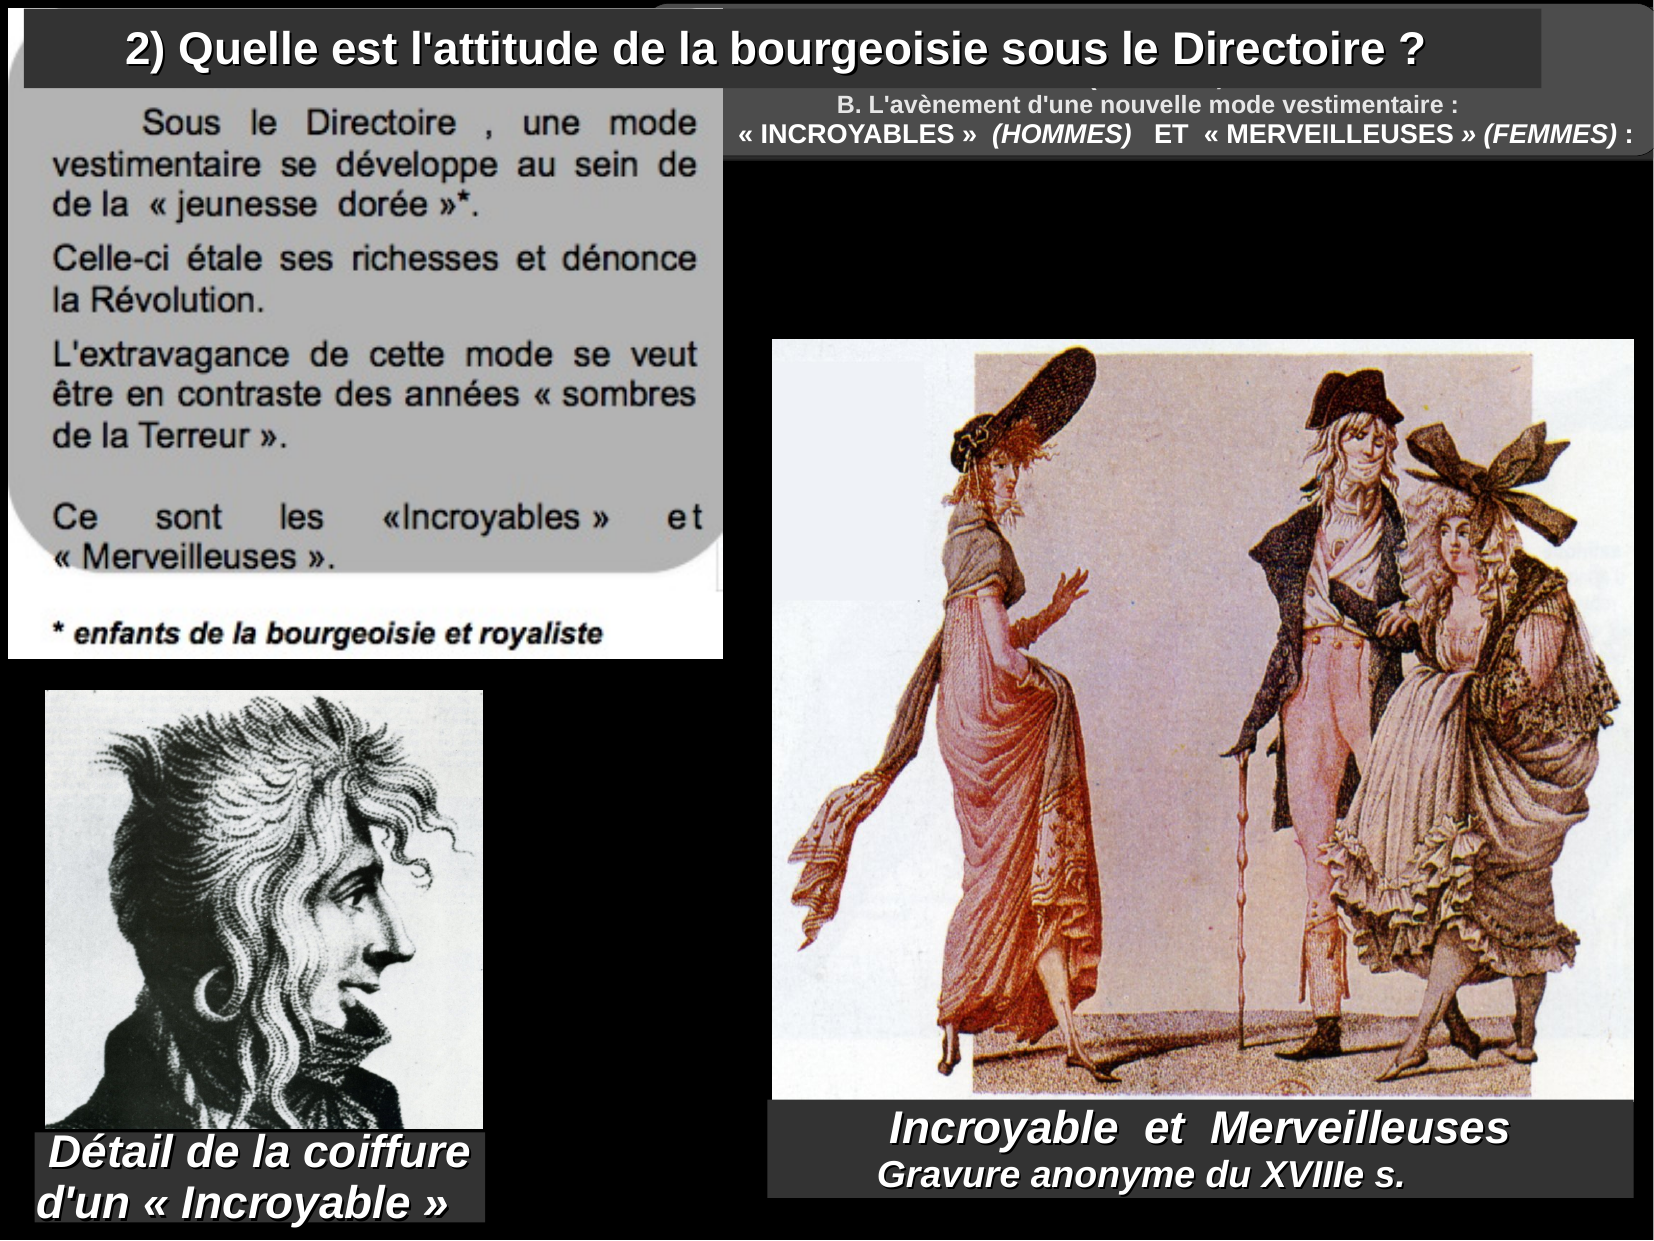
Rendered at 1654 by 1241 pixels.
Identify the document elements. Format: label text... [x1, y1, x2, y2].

text_box Détail de la coiffure d'un « Incroyable » [34, 1132, 486, 1223]
picture [772, 339, 1634, 1099]
text_box 2) Quelle est l'attitude de la bourgeoisie sous le Directoire ? [23, 8, 1542, 89]
text_box Incroyable et Merveilleuses Gravure anonyme du XVIIIe s. [767, 1099, 1634, 1198]
picture [45, 690, 483, 1129]
picture [8, 8, 723, 659]
text_box Exercice 2 : LA SOCIÉTÉ AU TEMPS DU DIRECTOIRE (1795-1799) B. L'avènement d'une nouvelle mode vestimentaire : LES « INCROYABLES » (HOMMES) ET « MERVEILLEUSES » (FEMMES) : [654, 3, 1654, 156]
